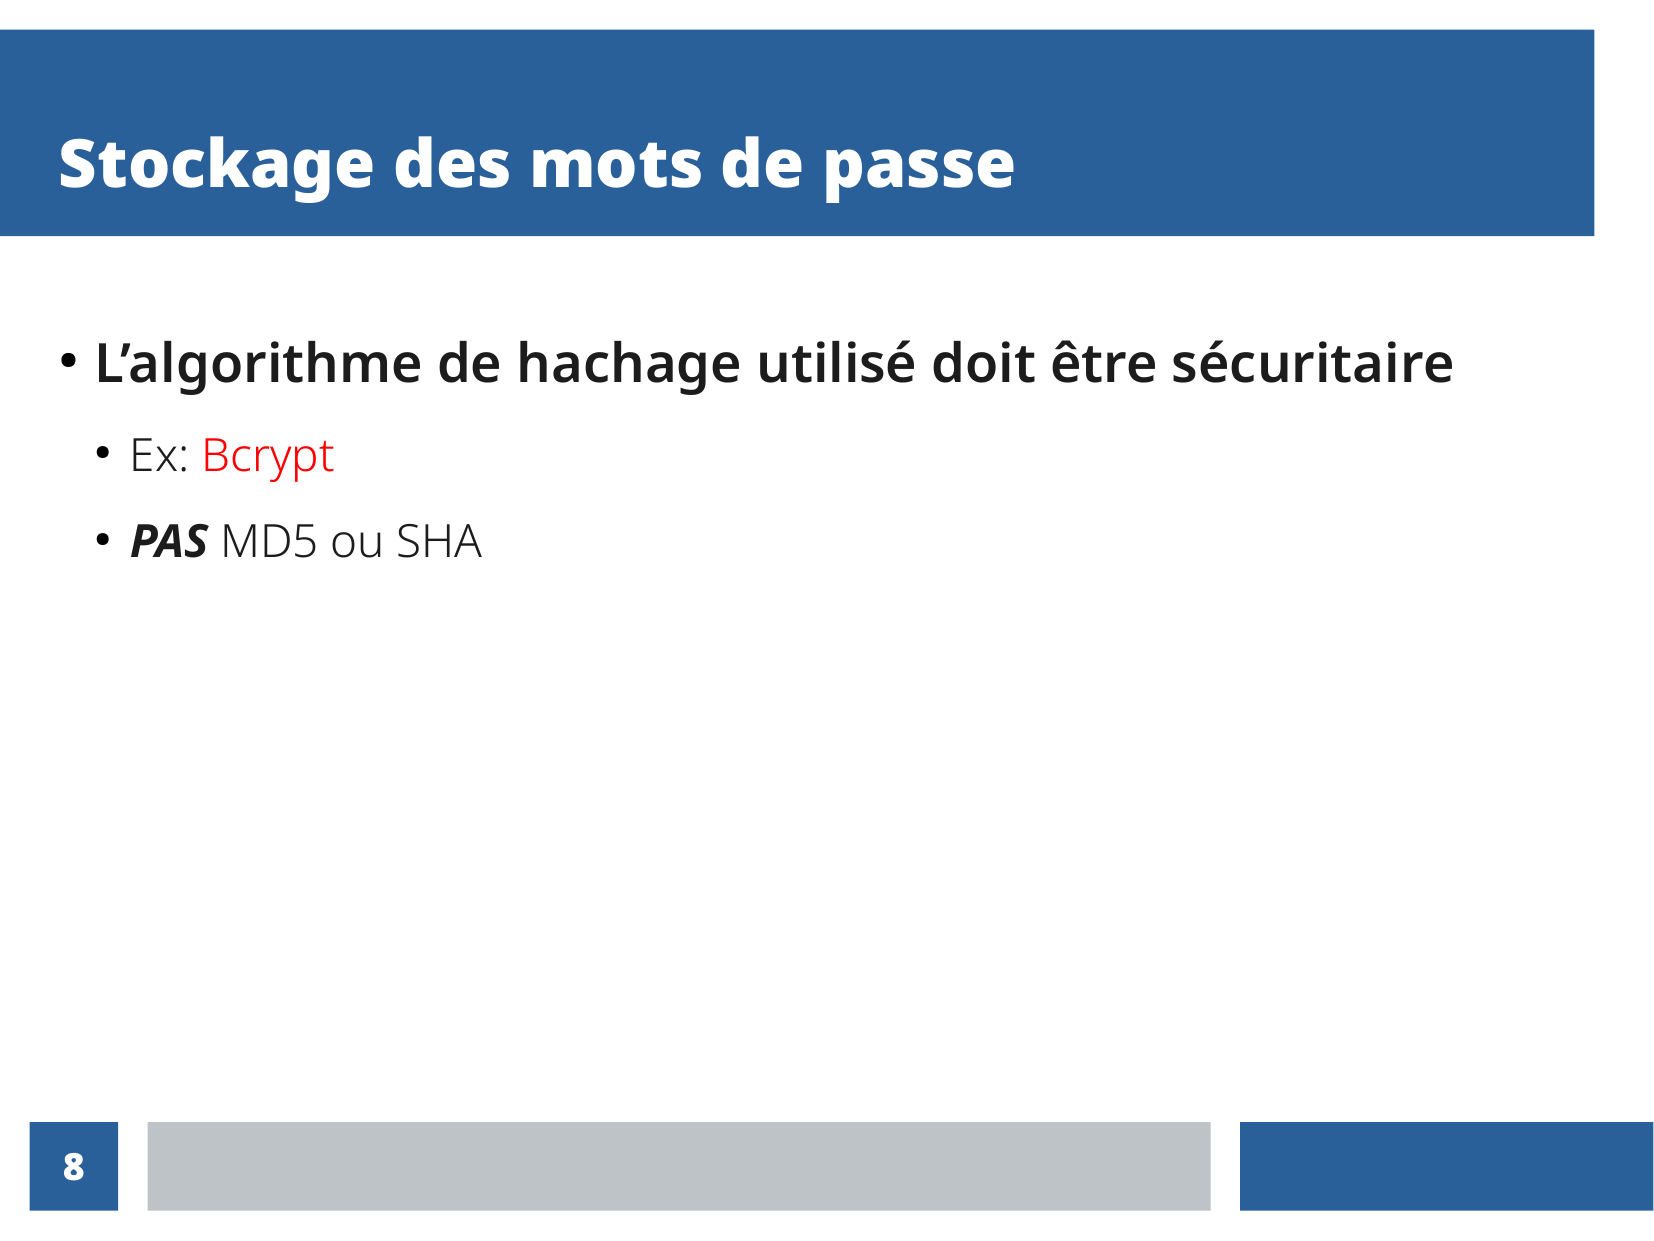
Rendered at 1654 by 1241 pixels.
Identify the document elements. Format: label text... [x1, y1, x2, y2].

list L’algorithme de hachage utilisé doit être sécuritaire Ex: Bcrypt PAS MD5 ou SHA [59, 324, 1565, 1093]
title Stockage des mots de passe [59, 59, 1595, 207]
